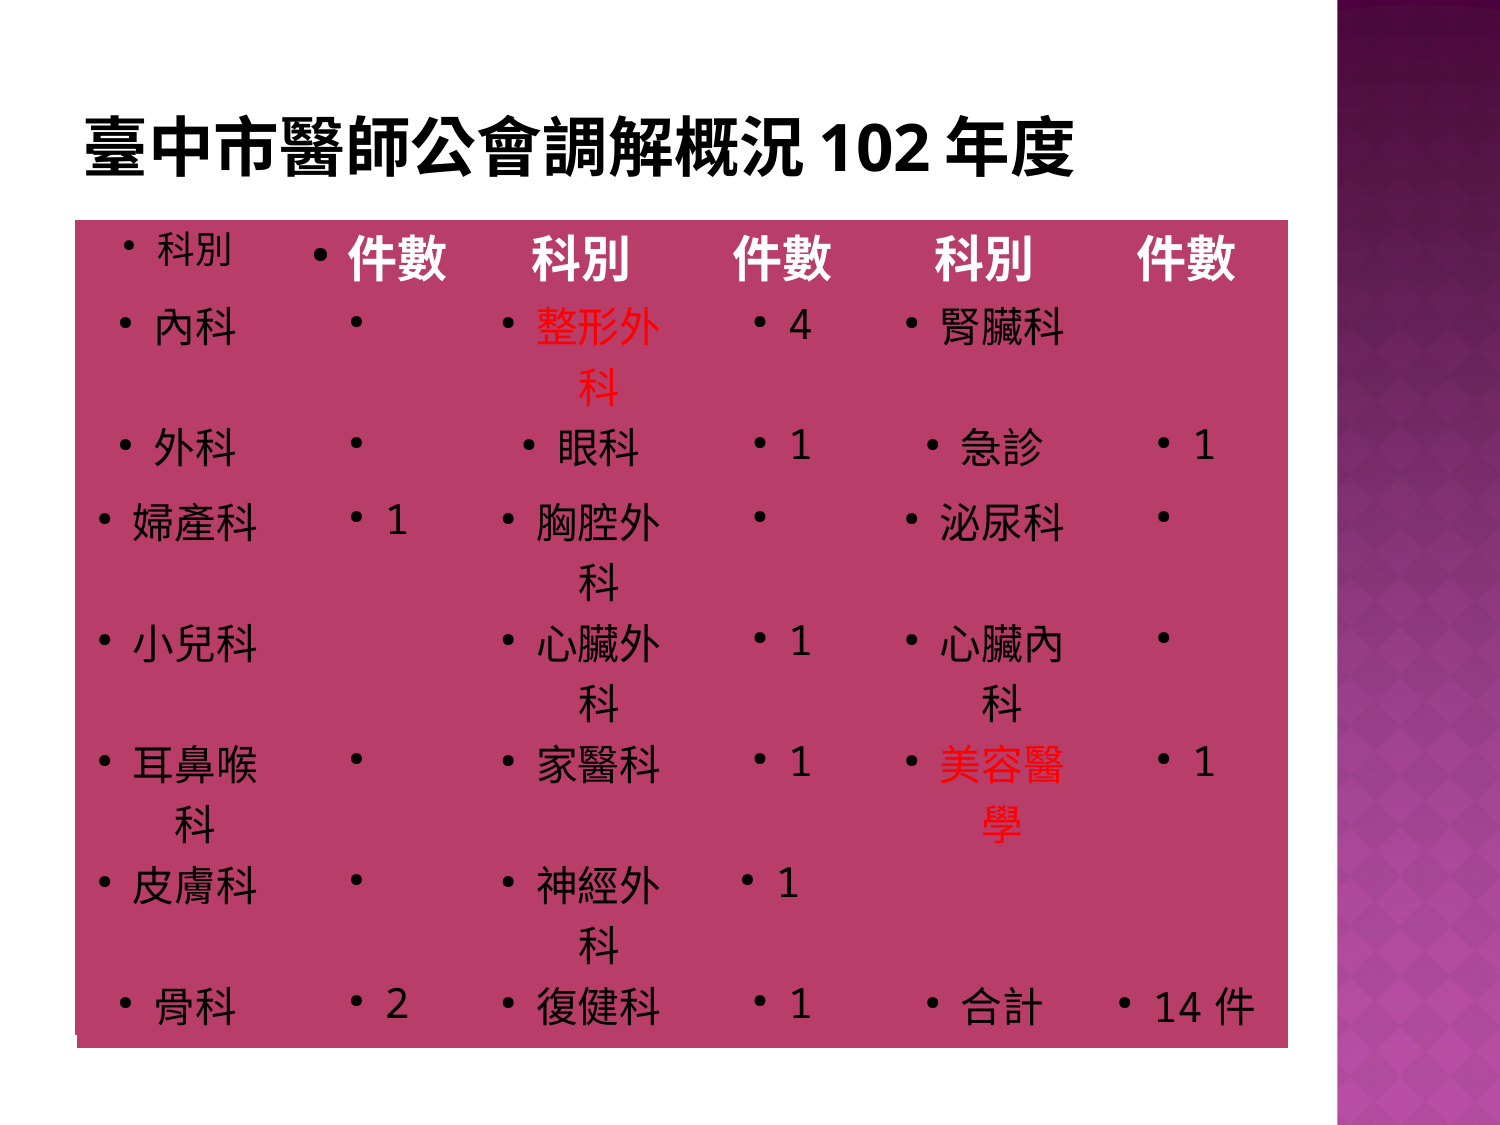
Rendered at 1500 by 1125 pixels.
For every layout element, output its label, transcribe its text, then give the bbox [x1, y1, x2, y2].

table_cell 2 [279, 974, 480, 1048]
table_cell 14件 [1086, 974, 1288, 1048]
table_cell 家醫科 [480, 732, 682, 853]
table_cell 腎臟科 [884, 294, 1086, 415]
table_cell 1 [682, 611, 884, 732]
table_cell 4 [682, 294, 884, 415]
table_cell [279, 611, 480, 732]
table_cell 皮膚科 [77, 853, 279, 974]
table_cell 1 [682, 974, 884, 1048]
table_cell [1086, 294, 1288, 415]
table_cell [279, 853, 480, 974]
table_cell 小兒科 [77, 611, 279, 732]
table_cell 急診 [884, 415, 1086, 490]
table_cell 骨科 [77, 974, 279, 1048]
title 臺中市醫師公會調解概況102年度 [75, 52, 1263, 185]
table_header 科別 [884, 220, 1086, 294]
table_cell 神經外科 [480, 853, 682, 974]
table_cell 內科 [77, 294, 279, 415]
table_header 科別 [480, 220, 682, 294]
table_cell 1 [1086, 415, 1288, 490]
table_cell 眼科 [480, 415, 682, 490]
table_cell 外科 [77, 415, 279, 490]
table_header 件數 [1086, 220, 1288, 294]
table_cell 耳鼻喉科 [77, 732, 279, 853]
table_cell [1086, 853, 1288, 974]
table_cell [279, 732, 480, 853]
table_header 件數 [682, 220, 884, 294]
table_cell [279, 294, 480, 415]
table_cell 心臟內科 [884, 611, 1086, 732]
table_cell 1 [682, 732, 884, 853]
table_cell [279, 415, 480, 490]
table_cell 1 [1086, 732, 1288, 853]
table_cell [1086, 490, 1288, 611]
table_cell 復健科 [480, 974, 682, 1048]
table_cell 1 [682, 415, 884, 490]
table_header 件數 [279, 220, 480, 294]
table_cell 1 [279, 490, 480, 611]
table_cell 心臟外科 [480, 611, 682, 732]
table_cell 美容醫學 [884, 732, 1086, 853]
table_cell 1 [682, 853, 884, 974]
table_cell [884, 853, 1086, 974]
table_cell 婦產科 [77, 490, 279, 611]
table_cell 泌尿科 [884, 490, 1086, 611]
table_header 科別 [77, 220, 279, 294]
table_cell 整形外科 [480, 294, 682, 415]
table_cell 合計 [884, 974, 1086, 1048]
table_cell [682, 490, 884, 611]
table_cell [1086, 611, 1288, 732]
table_cell 胸腔外科 [480, 490, 682, 611]
